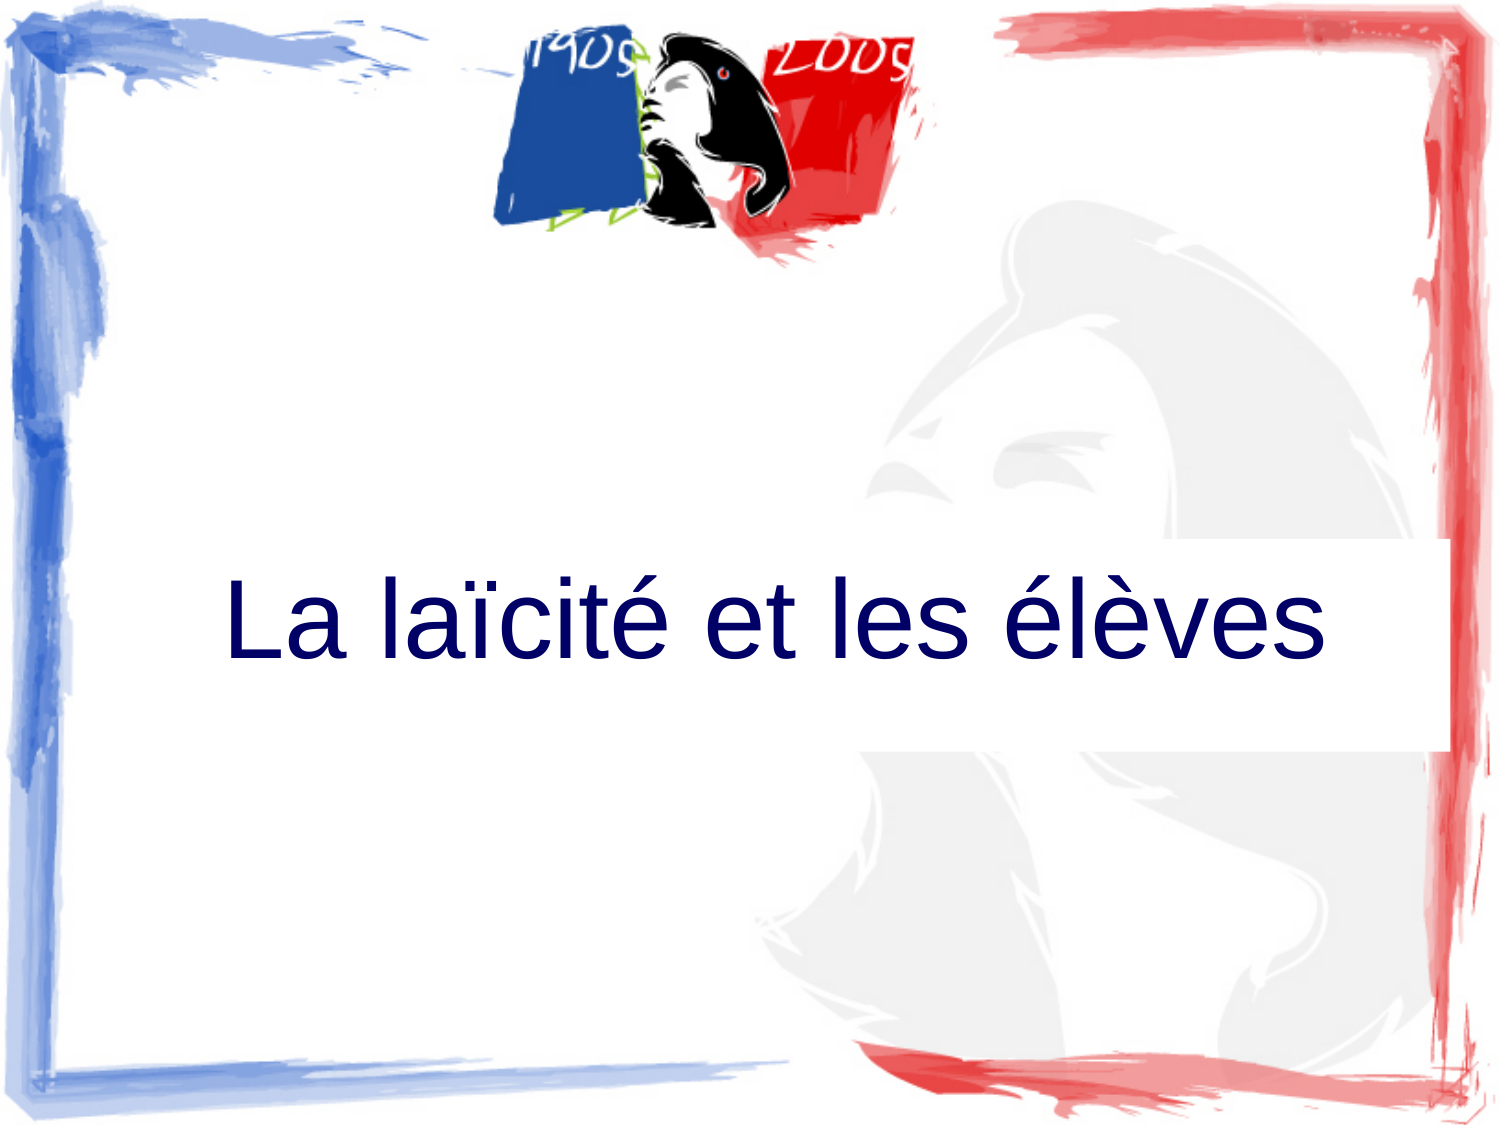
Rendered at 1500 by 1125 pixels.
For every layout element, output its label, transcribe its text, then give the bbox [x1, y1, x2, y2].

list La laïcité et les élèves [100, 538, 1451, 752]
picture [0, 0, 1500, 1125]
